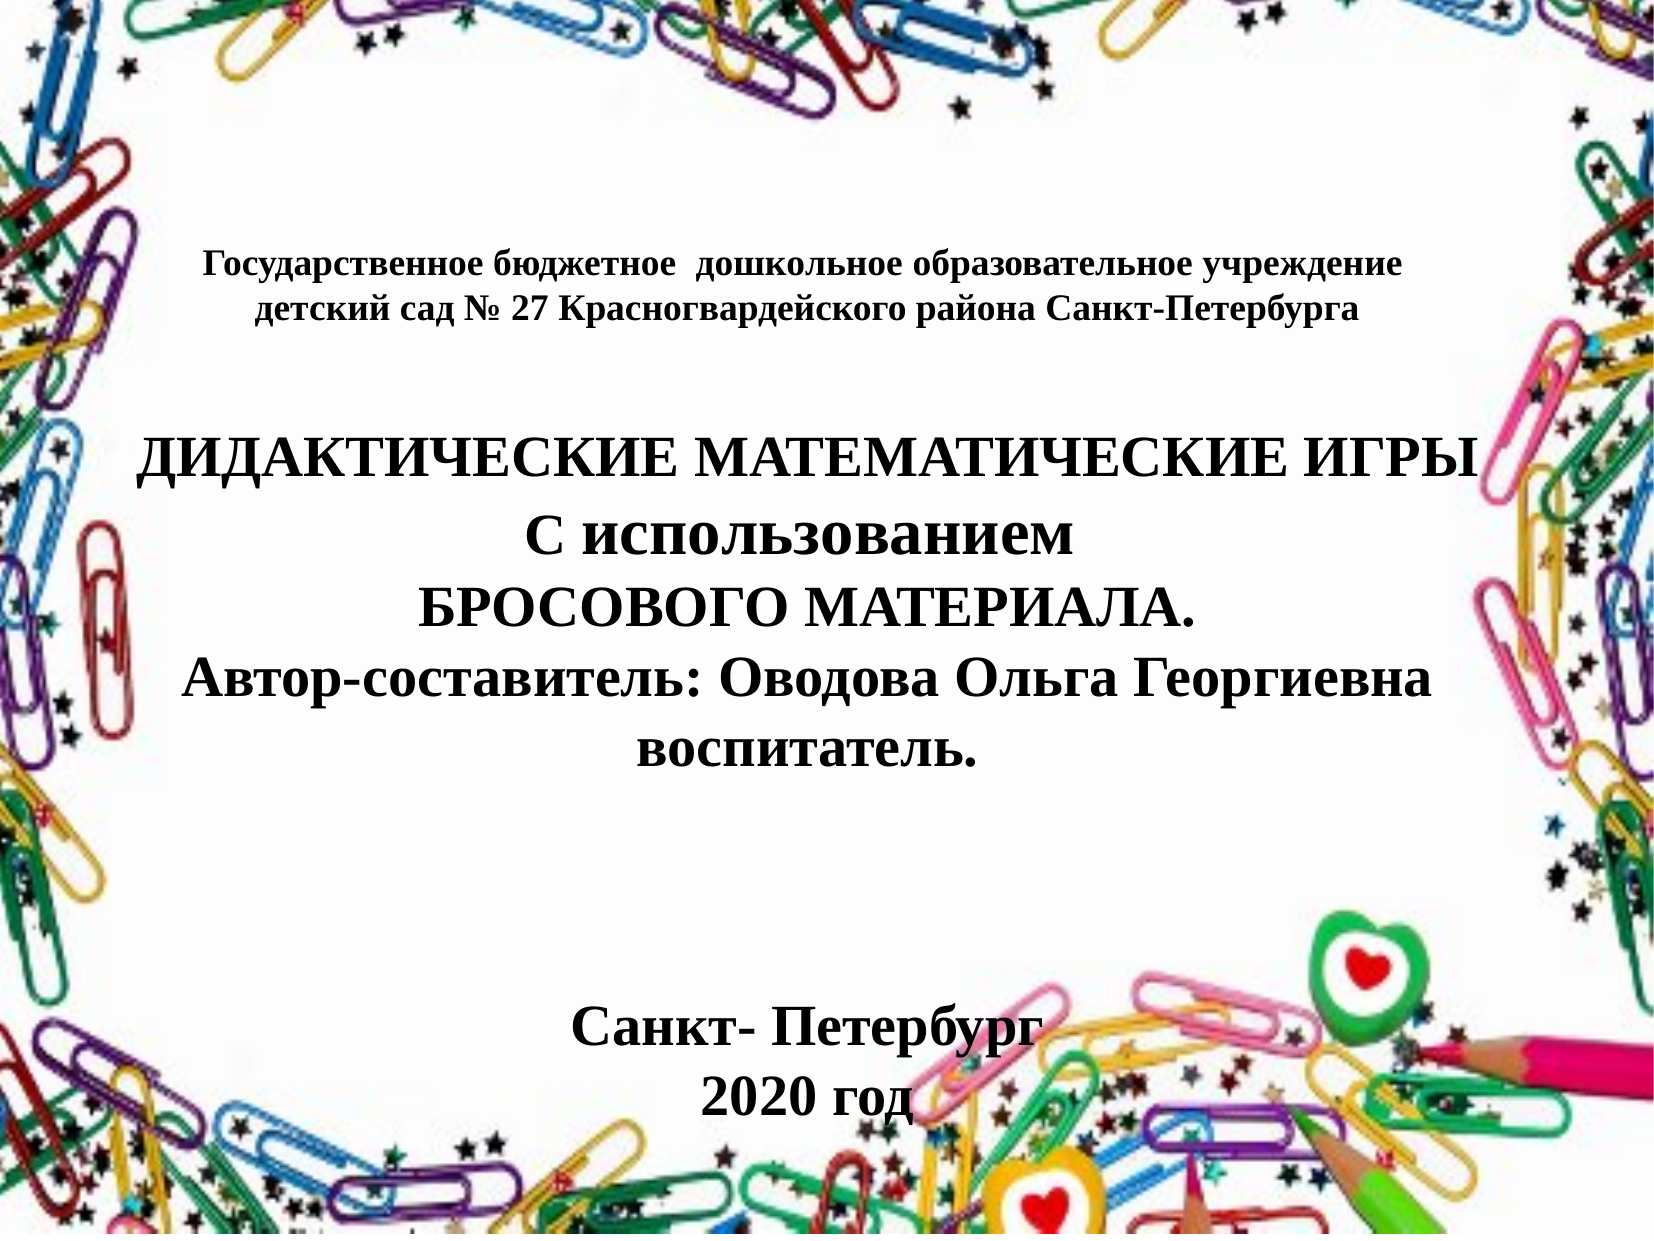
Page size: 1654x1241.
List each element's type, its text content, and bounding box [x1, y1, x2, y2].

picture [0, 0, 1654, 1234]
text_box Государственное бюджетное дошкольное образовательное учреждение детский сад № 27 Красногвардейского района Санкт-Петербурга ДИДАКТИЧЕСКИЕ МАТЕМАТИЧЕСКИЕ ИГРЫ С использованием БРОСОВОГО МАТЕРИАЛА. Автор-составитель: Оводова Ольга Георгиевна воспитатель. Санкт- Петербург 2020 год [106, 230, 1509, 1145]
